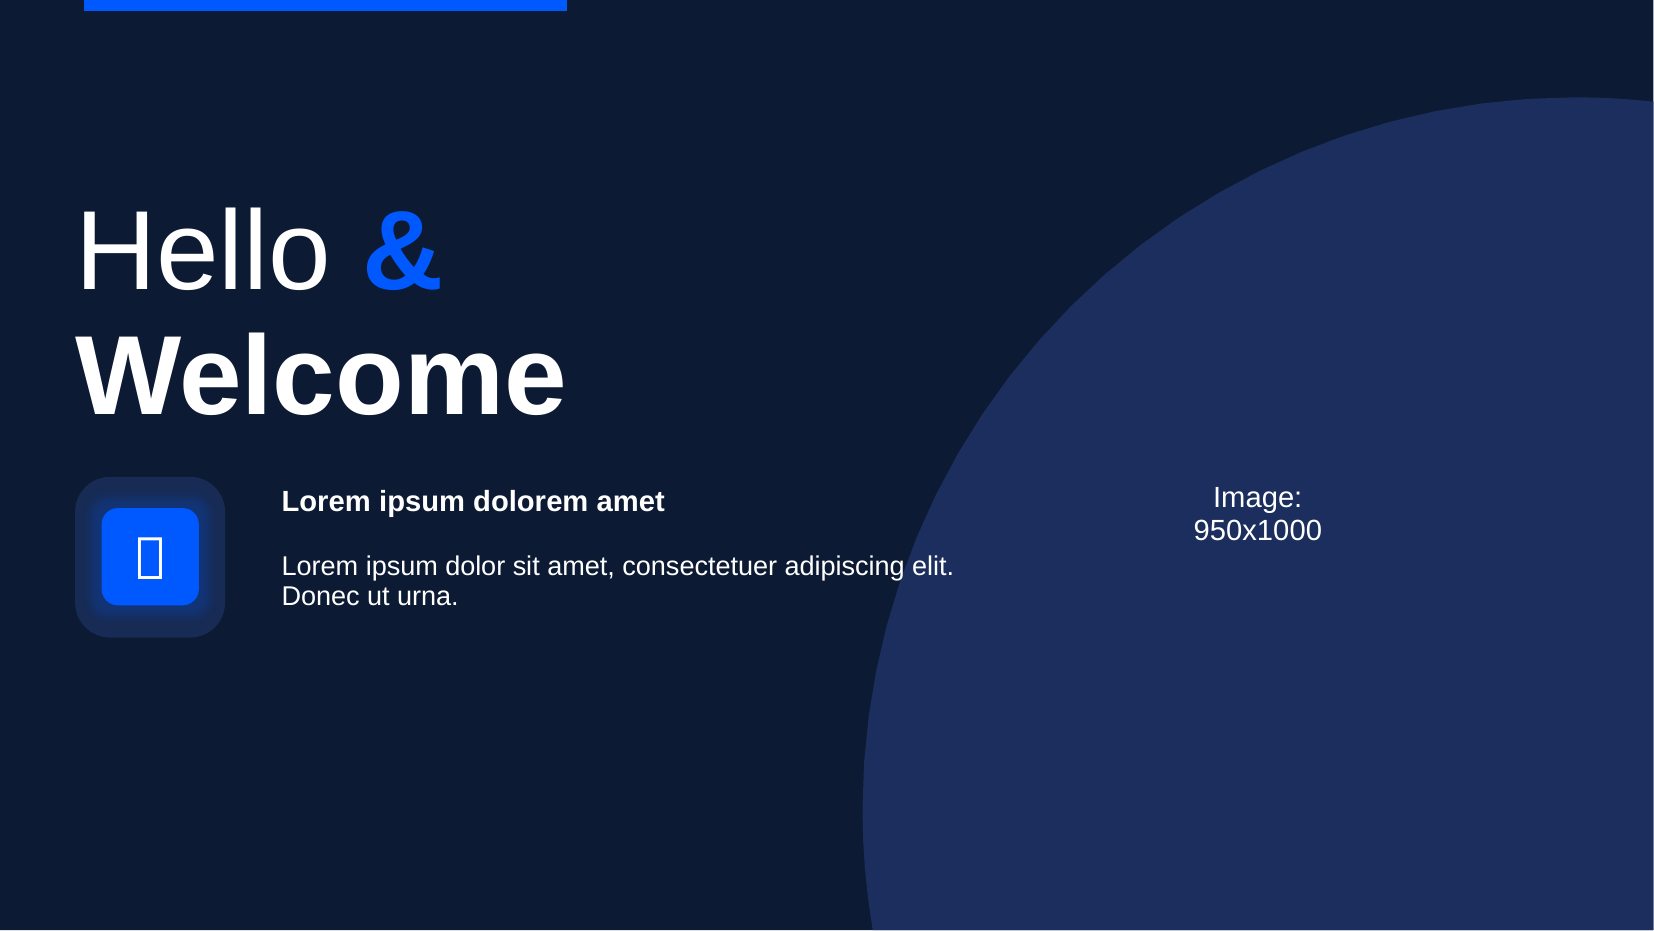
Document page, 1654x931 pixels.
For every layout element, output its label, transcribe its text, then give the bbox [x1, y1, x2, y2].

text_box Lorem ipsum dolorem amet Lorem ipsum dolor sit amet, consectetuer adipiscing elit. Donec ut urna. [246, 485, 976, 713]
text_box  [101, 508, 199, 606]
title Hello & Welcome [75, 187, 826, 451]
text_box Image: 950x1000 [862, 97, 1654, 931]
text_box [75, 476, 226, 638]
